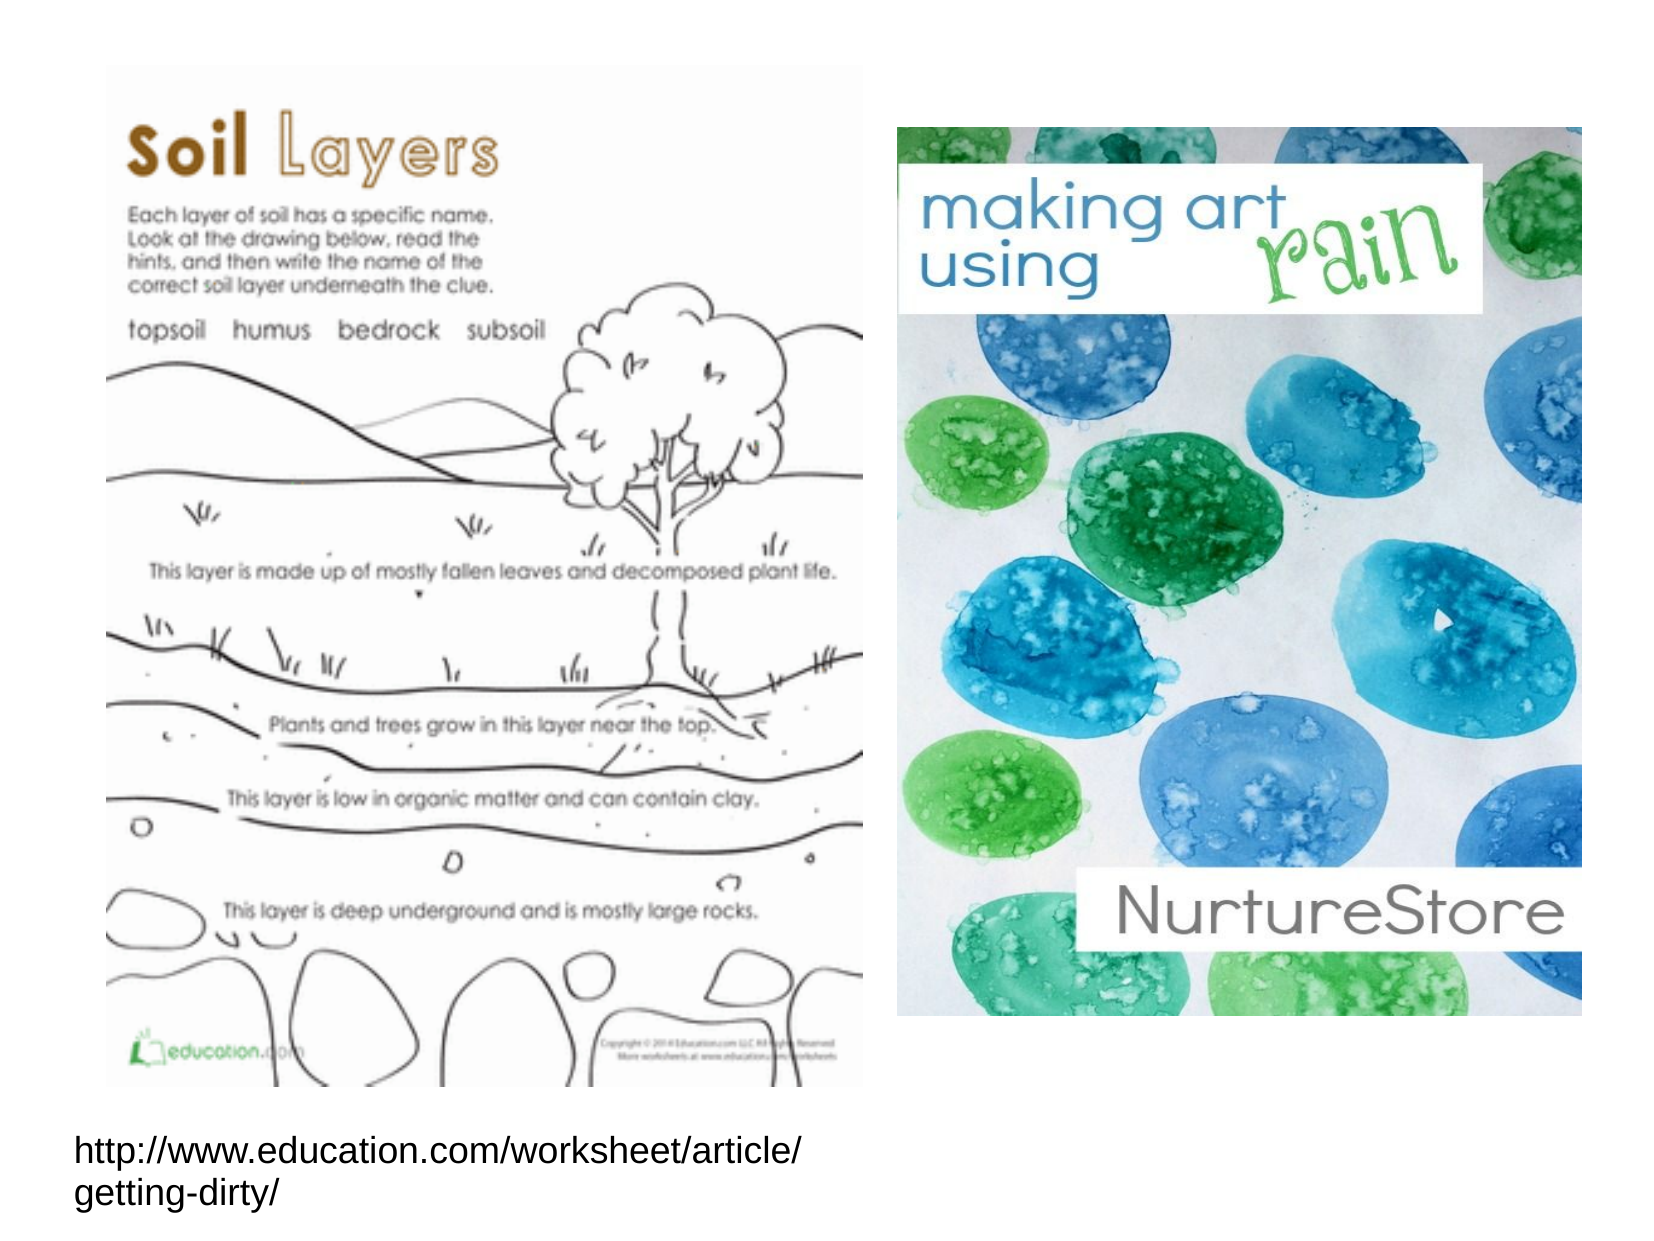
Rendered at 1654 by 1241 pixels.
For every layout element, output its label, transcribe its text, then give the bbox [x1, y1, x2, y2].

picture [897, 127, 1582, 1016]
text_box http://www.education.com/worksheet/article/getting-dirty/ [59, 1122, 898, 1221]
picture [106, 65, 863, 1087]
